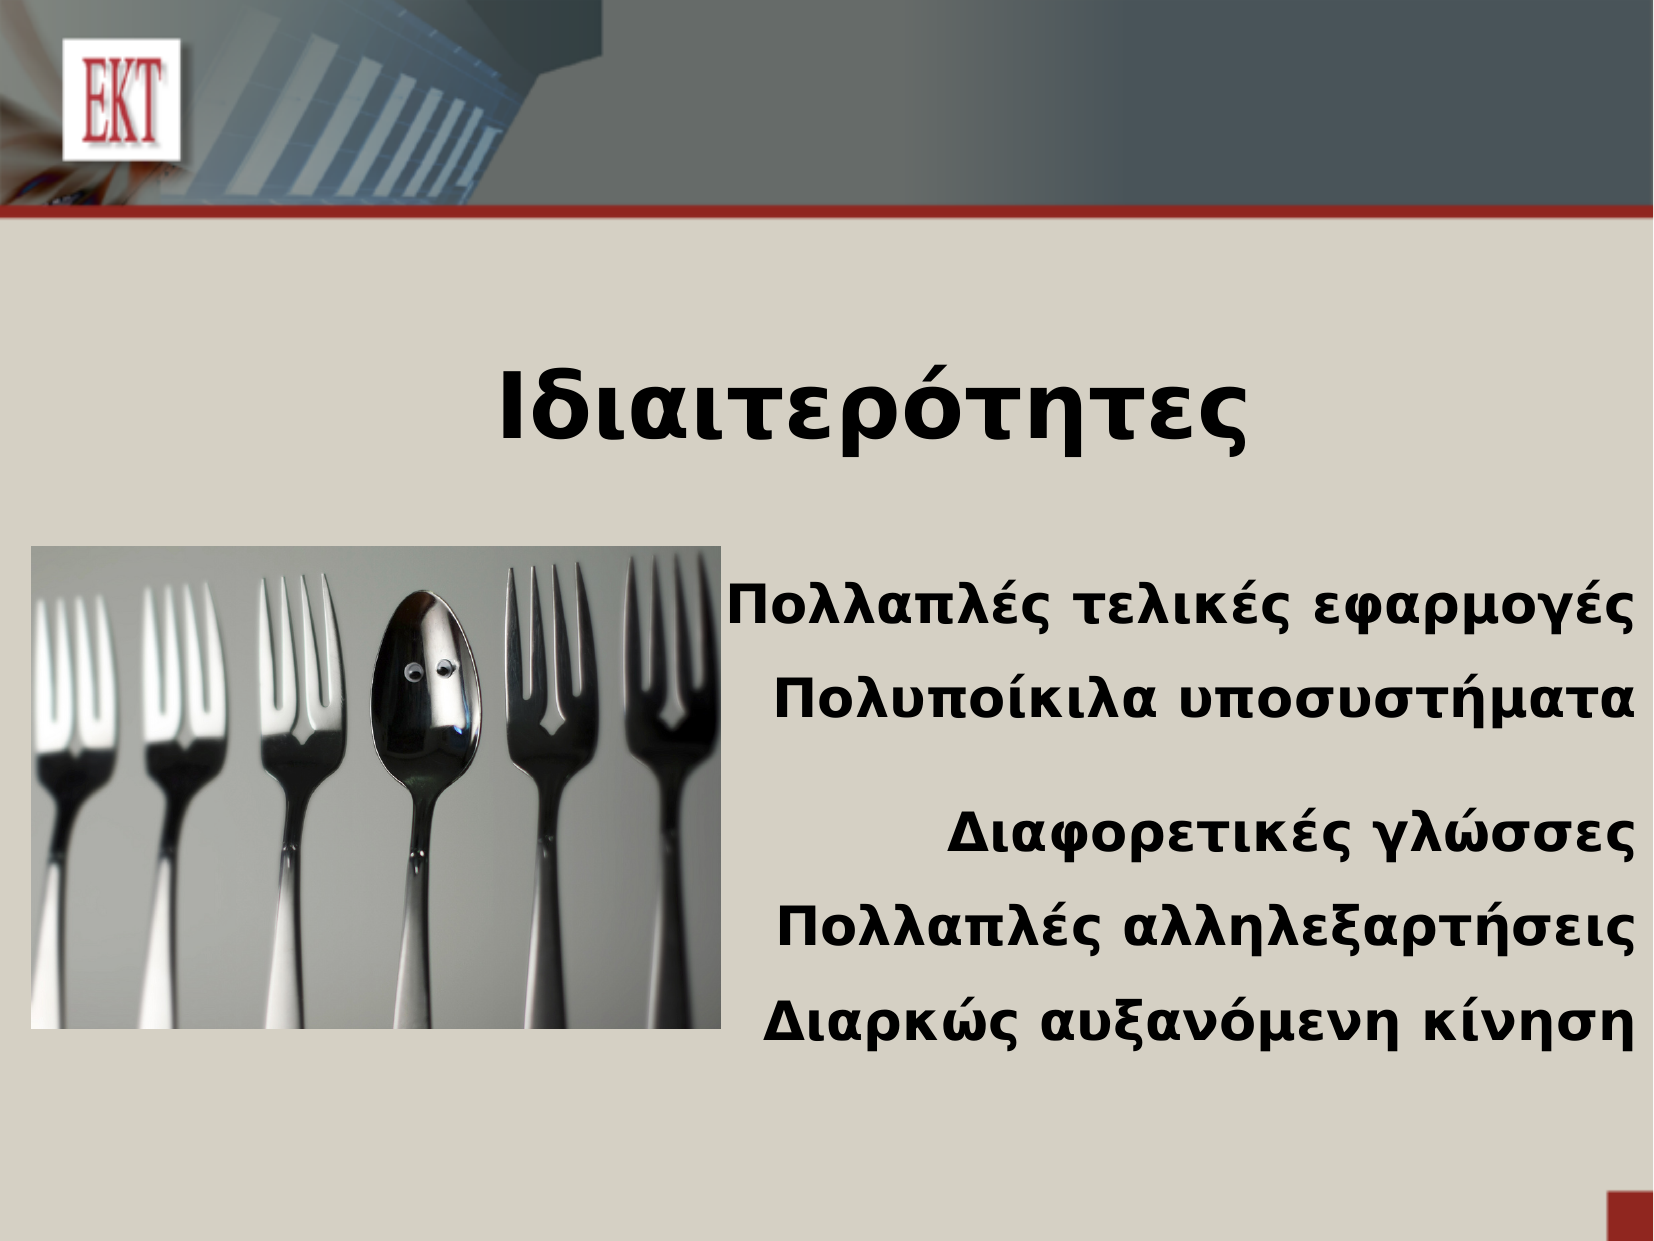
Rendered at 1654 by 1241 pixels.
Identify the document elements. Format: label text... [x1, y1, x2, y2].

text_box Ιδιαιτερότητες [480, 292, 1268, 420]
text_box Πολλαπλές τελικές εφαρμογές Πολυποίκιλα υποσυστήματα [696, 533, 1653, 707]
text_box Διαφορετικές γλώσσες Πολλαπλές αλληλεξαρτήσεις Διαρκώς αυξανόμενη κίνηση [748, 762, 1653, 1029]
picture [0, 0, 1654, 1241]
